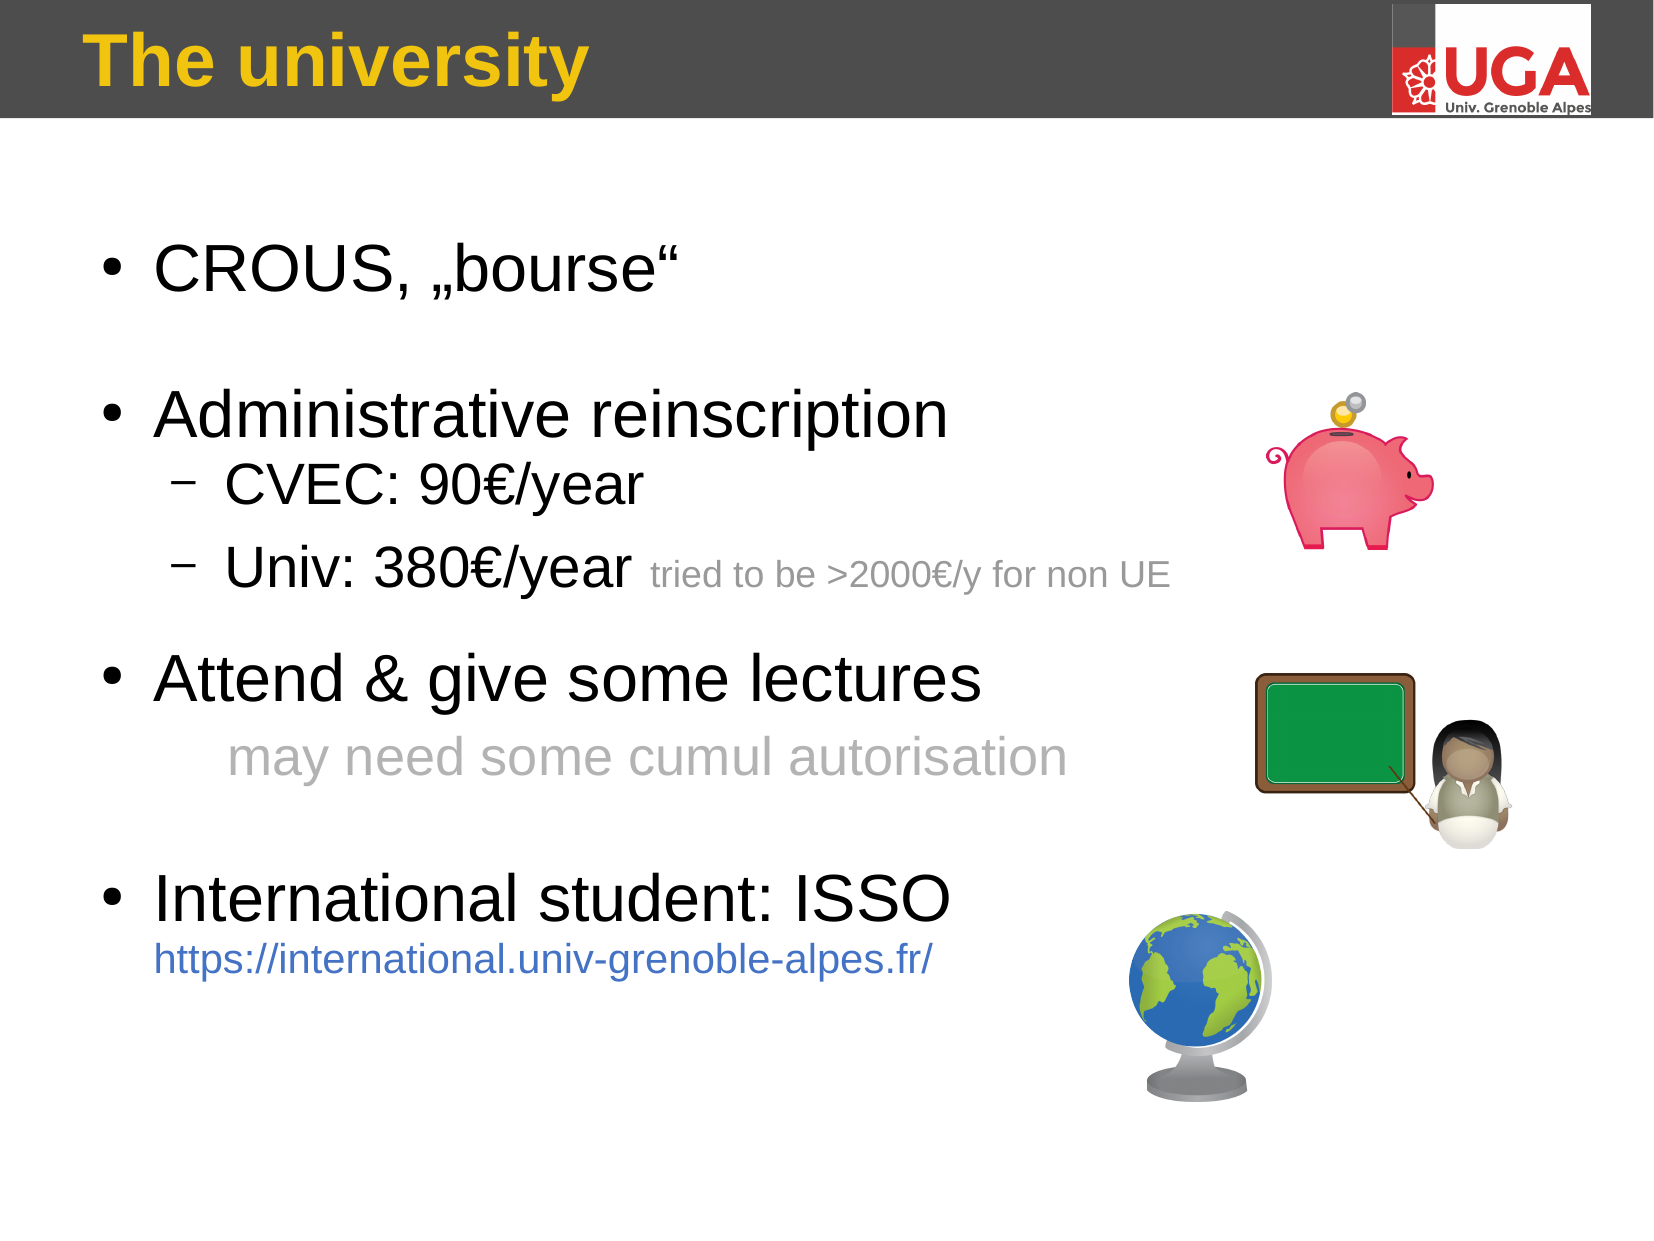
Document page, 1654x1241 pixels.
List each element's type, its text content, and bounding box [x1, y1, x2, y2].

list CROUS, „bourse“ Administrative reinscription CVEC: 90€/year Univ: 380€/year tried to be >2000€/y for non UE Attend & give some lectures may need some cumul autorisation International student: ISSO https://international.univ-grenoble-alpes.fr/ [82, 231, 1538, 1080]
picture [1129, 911, 1272, 1102]
title The university [82, 18, 1392, 103]
picture [1255, 673, 1513, 849]
picture [1392, 4, 1591, 115]
picture [1266, 392, 1434, 550]
